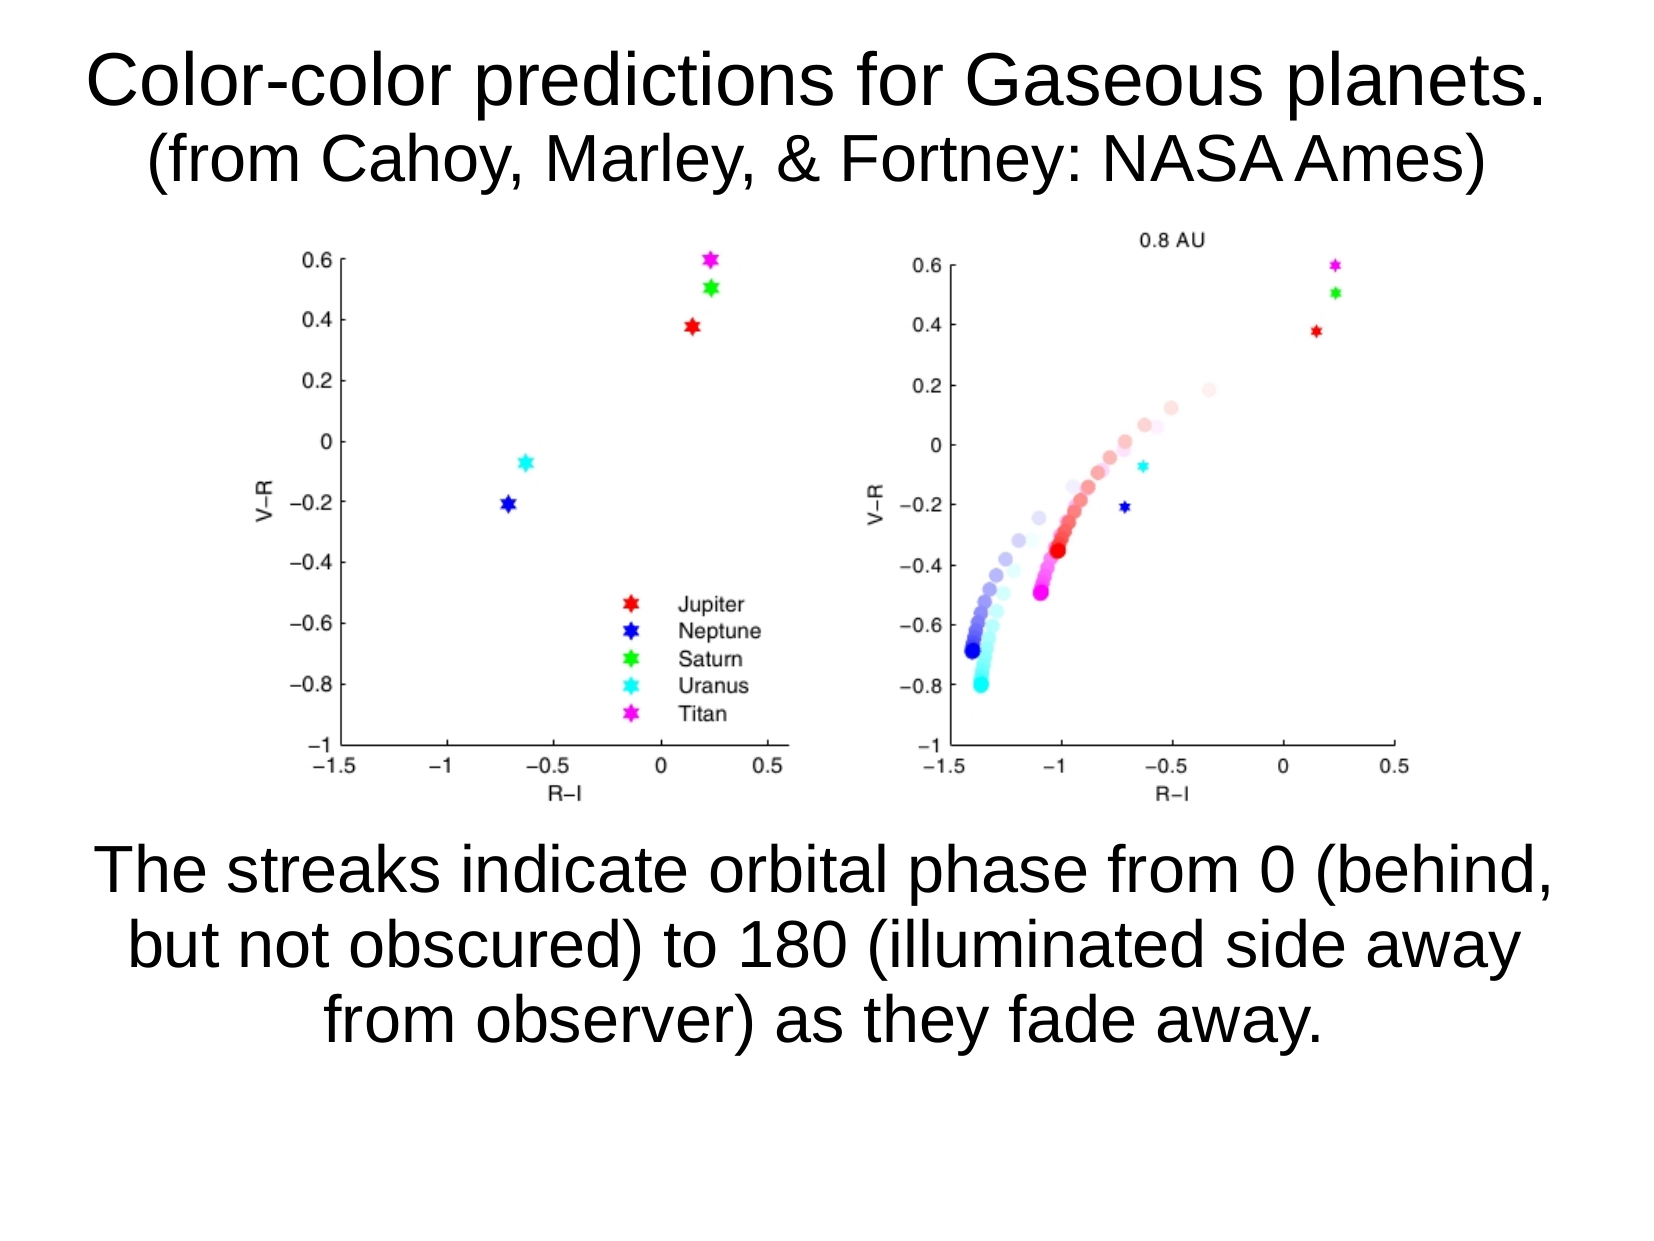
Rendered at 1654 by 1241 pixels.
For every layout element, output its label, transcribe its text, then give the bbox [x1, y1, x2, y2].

text_box The streaks indicate orbital phase from 0 (behind, but not obscured) to 180 (illuminated side away from observer) as they fade away. [45, 825, 1606, 1065]
text_box Color-color predictions for Gaseous planets. (from Cahoy, Marley, & Fortney: NASA Ames) [60, 30, 1576, 204]
picture [217, 216, 1460, 809]
